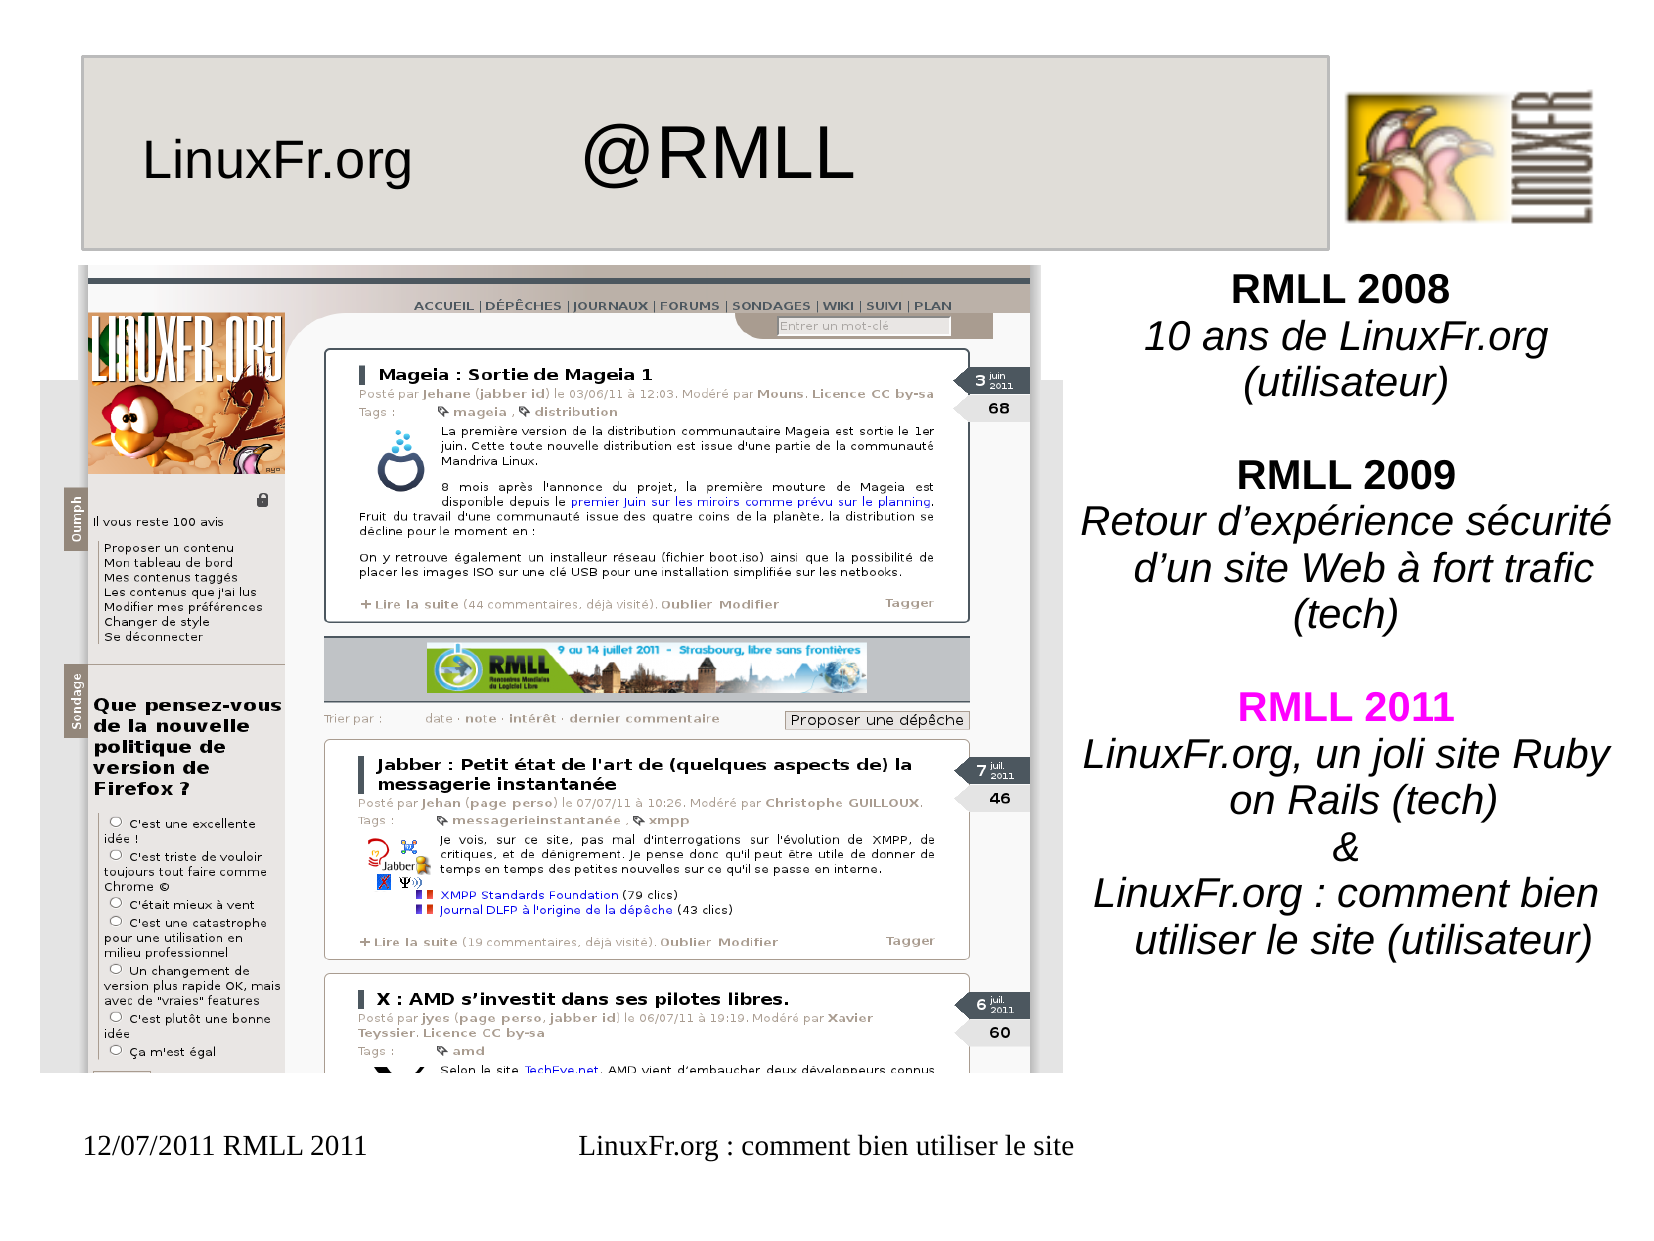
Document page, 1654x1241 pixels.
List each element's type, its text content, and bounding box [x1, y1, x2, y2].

picture [1341, 88, 1601, 229]
text_box RMLL 2008 10 ans de LinuxFr.org (utilisateur) RMLL 2009 Retour d’expérience sécurité d’un site Web à fort trafic (tech) RMLL 2011 LinuxFr.org, un joli site Ruby on Rails (tech) & LinuxFr.org : comment bien utiliser le site (utilisateur) [1033, 265, 1625, 1093]
picture [40, 265, 1033, 1073]
title LinuxFr.org @RMLL [82, 56, 1329, 250]
